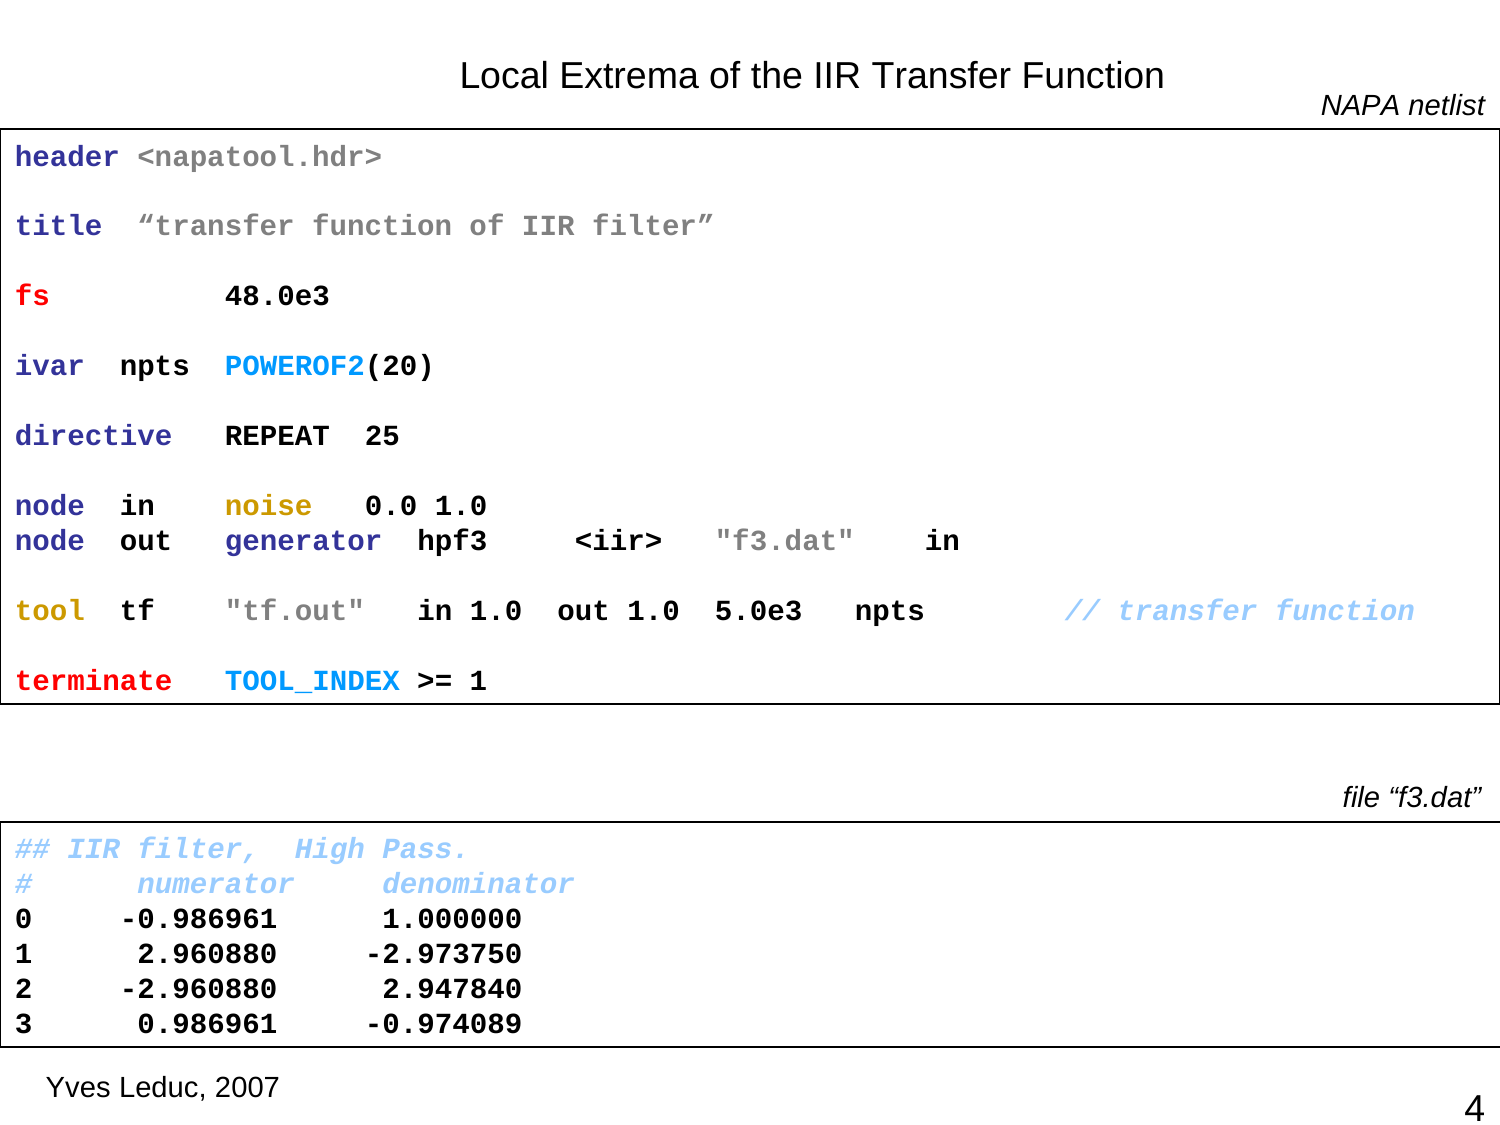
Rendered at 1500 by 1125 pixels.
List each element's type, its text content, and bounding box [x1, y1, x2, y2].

text_box file “f3.dat” [1327, 771, 1497, 822]
text_box ## IIR filter, High Pass. # numerator denominator 0 -0.986961 1.000000 1 2.960880 -2.973750 2 -2.960880 2.947840 3 0.986961 -0.974089 [0, 821, 1500, 1047]
text_box Local Extrema of the IIR Transfer Function [444, 43, 1181, 104]
text_box NAPA netlist [1306, 78, 1500, 129]
text_box header <napatool.hdr> title “transfer function of IIR filter” fs 48.0e3 ivar npts POWEROF2(20) directive REPEAT 25 node in noise 0.0 1.0 node out generator hpf3 <iir> "f3.dat" in tool tf "tf.out" in 1.0 out 1.0 5.0e3 npts // transfer function terminate TOOL_INDEX >= 1 [0, 129, 1500, 704]
